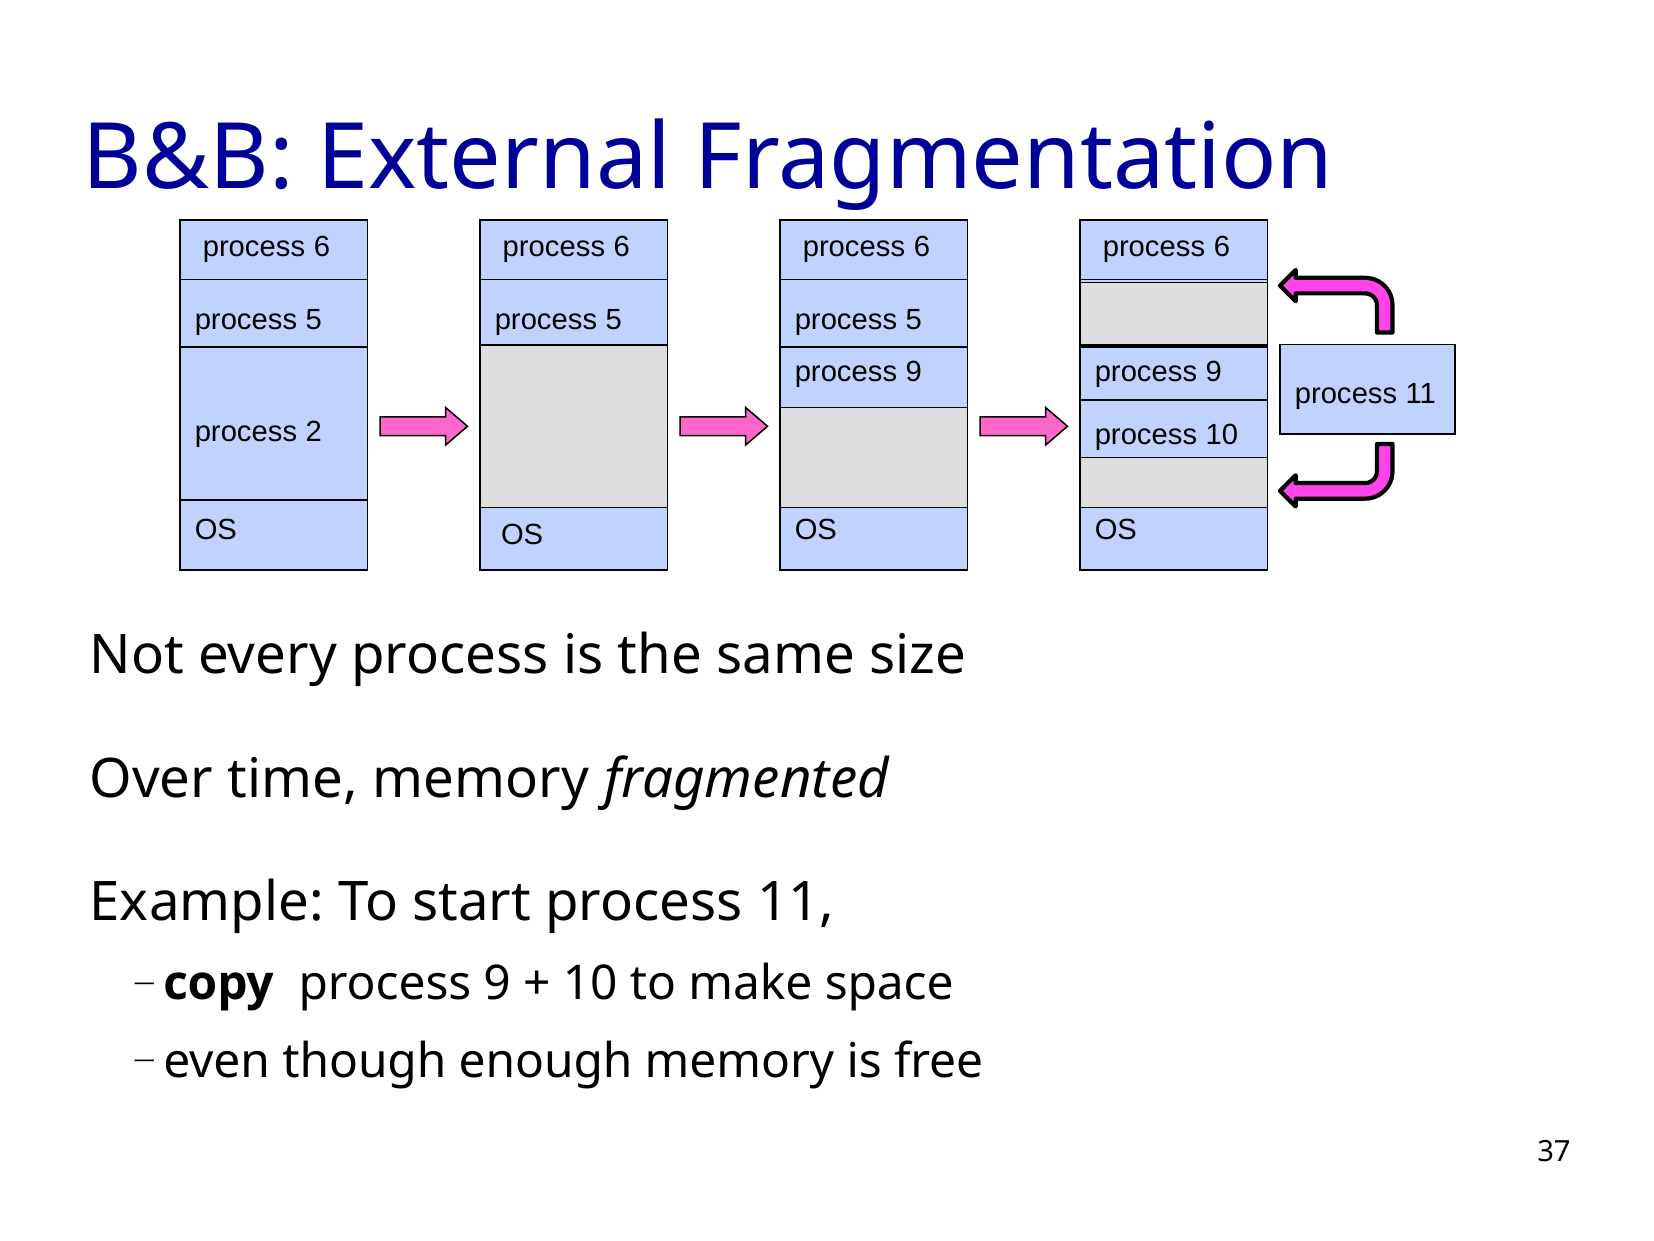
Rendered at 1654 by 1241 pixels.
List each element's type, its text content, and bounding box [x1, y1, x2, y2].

text_box process 6 [788, 220, 945, 270]
text_box [1280, 443, 1393, 507]
text_box process 5 [780, 293, 955, 343]
text_box [680, 407, 768, 446]
text_box [480, 280, 668, 571]
text_box process 10 [1080, 407, 1255, 458]
text_box OS [1080, 508, 1255, 553]
text_box [180, 280, 368, 346]
text_box [780, 220, 968, 279]
text_box [1080, 348, 1268, 399]
text_box [180, 220, 368, 279]
text_box process 9 [780, 345, 955, 395]
text_box [1280, 270, 1393, 333]
text_box [180, 501, 368, 571]
text_box [780, 280, 968, 346]
text_box [980, 407, 1068, 446]
text_box process 2 [180, 405, 355, 455]
text_box process 11 [1280, 344, 1456, 434]
text_box [1080, 220, 1268, 279]
title B&B: External Fragmentation [82, 49, 1571, 257]
text_box [1080, 280, 1268, 346]
text_box process 6 [188, 220, 345, 270]
text_box process 9 [1080, 345, 1255, 395]
text_box OS [780, 508, 955, 553]
text_box [1080, 401, 1268, 571]
text_box process 6 [487, 220, 645, 270]
list Not every process is the same size Over time, memory fragmented Example: To start process 11, copy process 9 + 10 to make space even though enough memory is free [60, 615, 1571, 1096]
text_box [380, 407, 468, 446]
text_box process 5 [180, 293, 355, 343]
text_box process 6 [1088, 220, 1245, 270]
text_box [480, 220, 668, 279]
text_box OS [486, 508, 662, 558]
text_box [180, 348, 368, 499]
text_box [780, 348, 968, 571]
text_box process 5 [480, 293, 655, 343]
text_box OS [180, 502, 355, 553]
